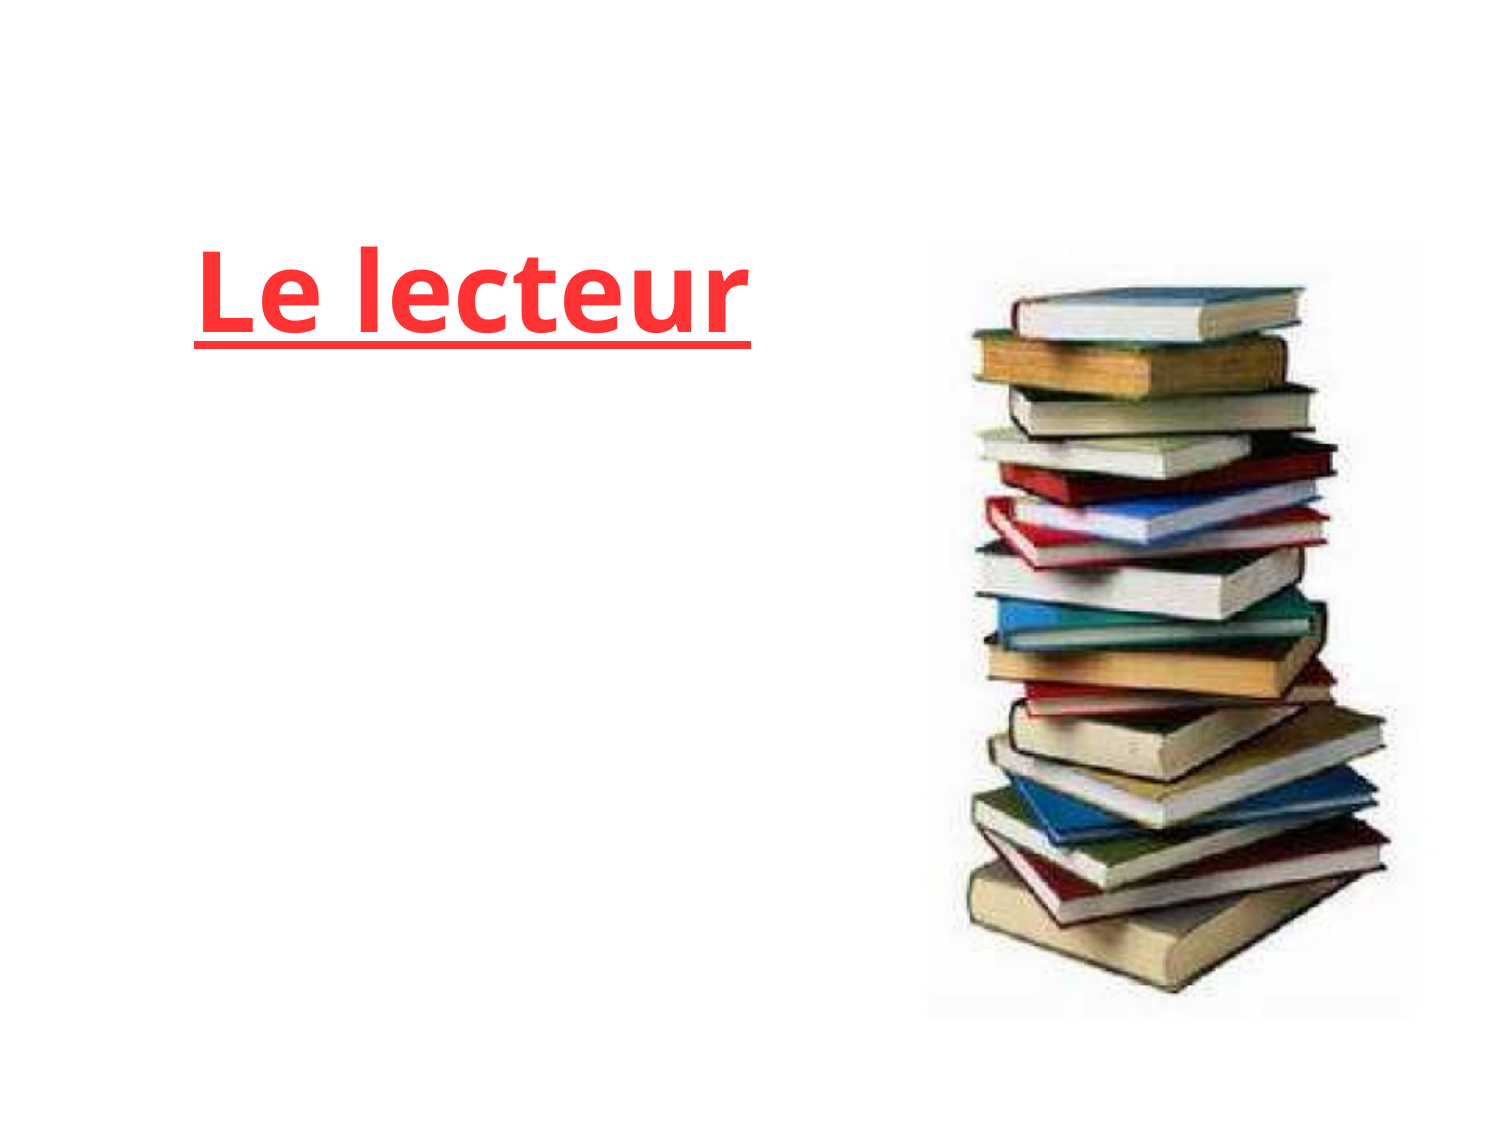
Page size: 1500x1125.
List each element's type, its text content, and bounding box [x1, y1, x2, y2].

picture [895, 247, 1441, 1020]
text_box Le lecteur [82, 212, 863, 363]
